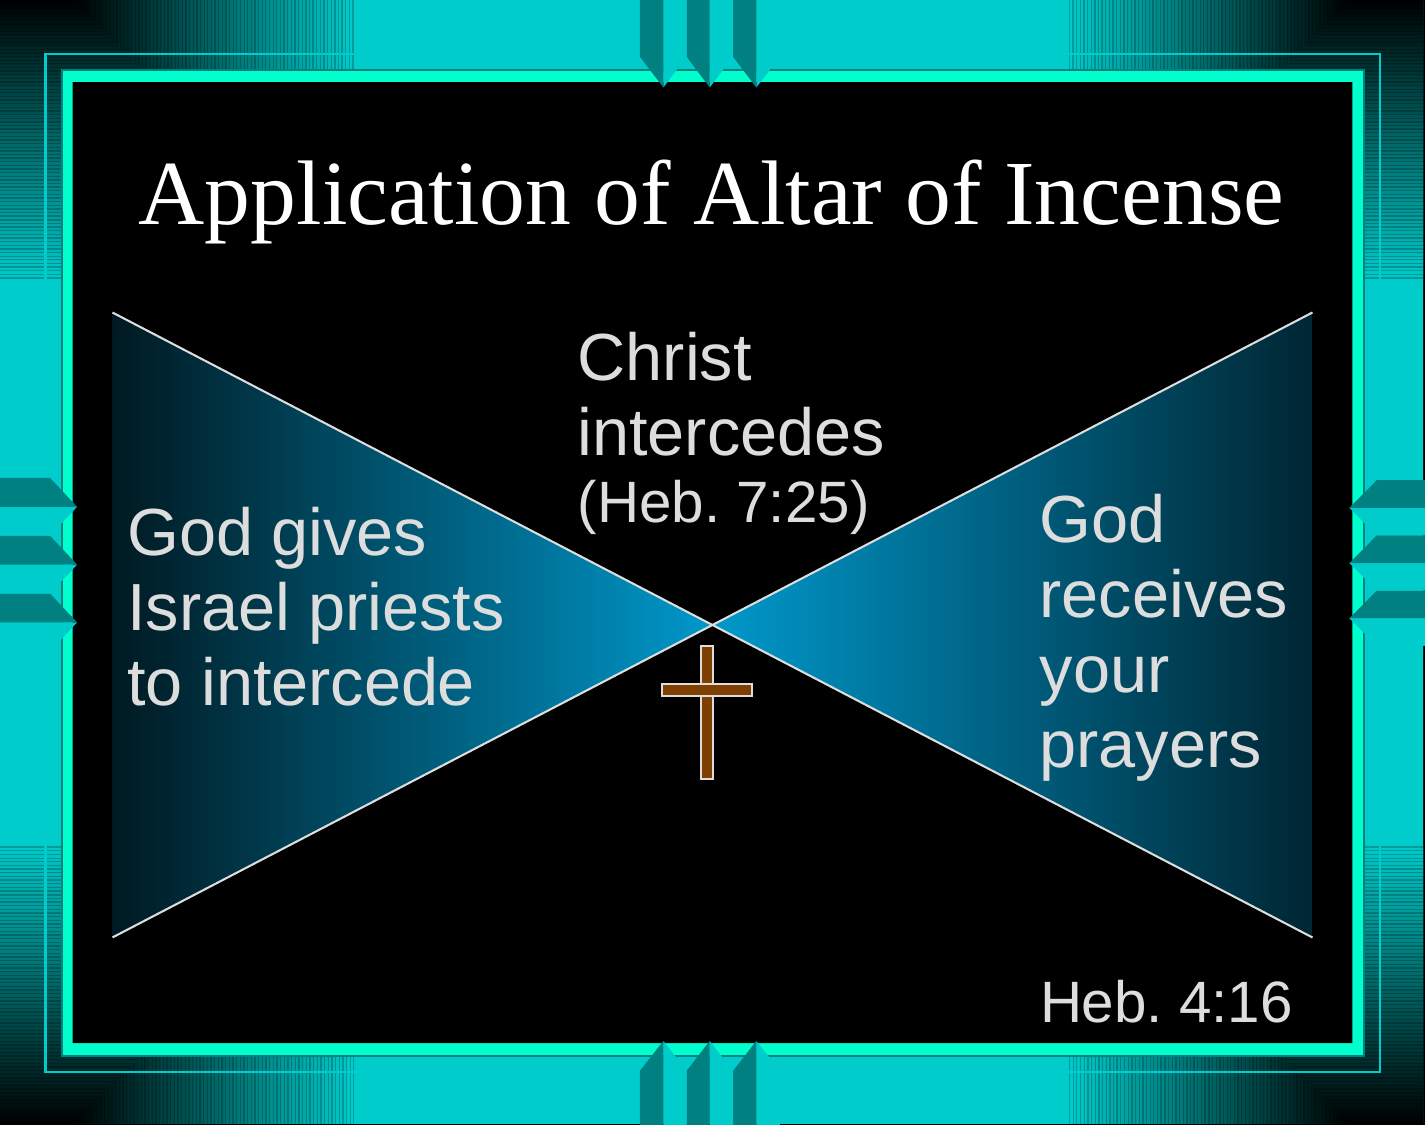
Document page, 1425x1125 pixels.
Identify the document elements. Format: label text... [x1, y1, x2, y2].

text_box God receives your prayers [1024, 474, 1338, 790]
text_box God gives Israel priests to intercede [112, 487, 588, 727]
text_box [661, 646, 753, 779]
text_box Heb. 4:16 [1024, 962, 1338, 1043]
text_box Christ intercedes (Heb. 7:25) [562, 312, 938, 543]
text_box [717, 314, 1313, 785]
text_box [112, 727, 512, 936]
text_box [588, 562, 708, 688]
title Application of Altar of Incense [106, 99, 1319, 288]
text_box [1034, 790, 1313, 936]
text_box [112, 314, 443, 487]
